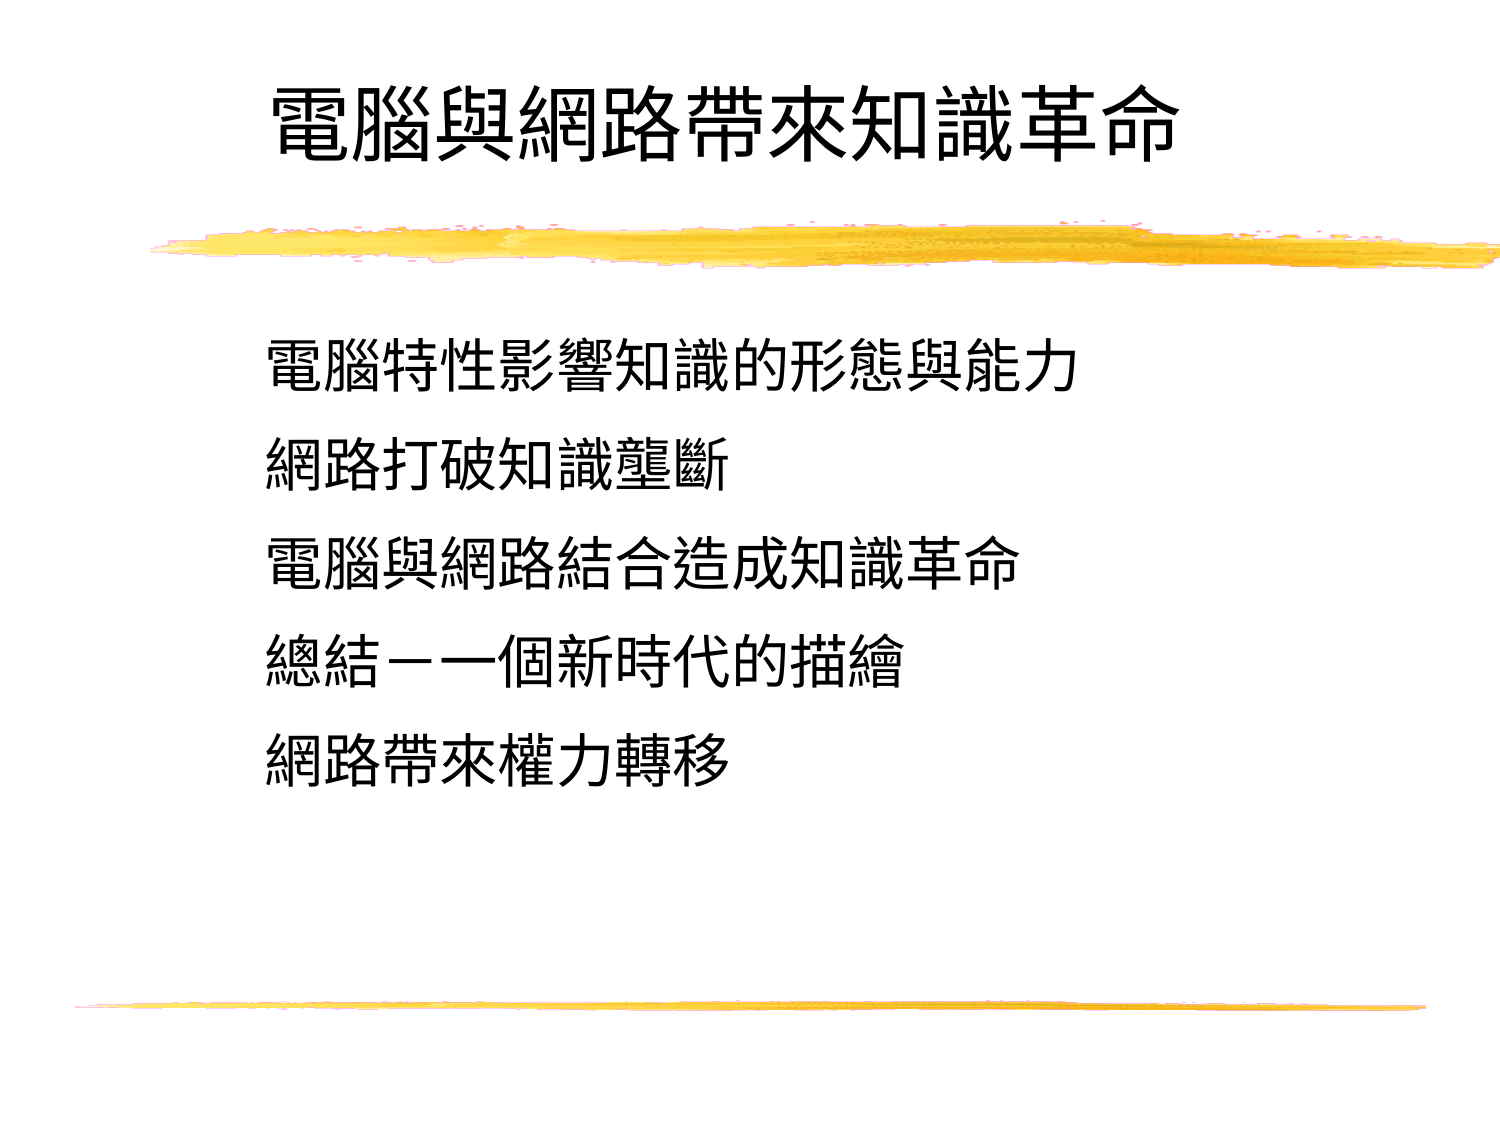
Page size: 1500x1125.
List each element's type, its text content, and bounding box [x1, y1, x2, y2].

title 電腦與網路帶來知識革命 [87, 24, 1363, 213]
picture [150, 215, 1500, 279]
picture [75, 999, 1426, 1013]
list 電腦特性影響知識的形態與能力 網路打破知識壟斷 電腦與網路結合造成知識革命 總結－一個新時代的描繪 網路帶來權力轉移 [249, 312, 1288, 775]
